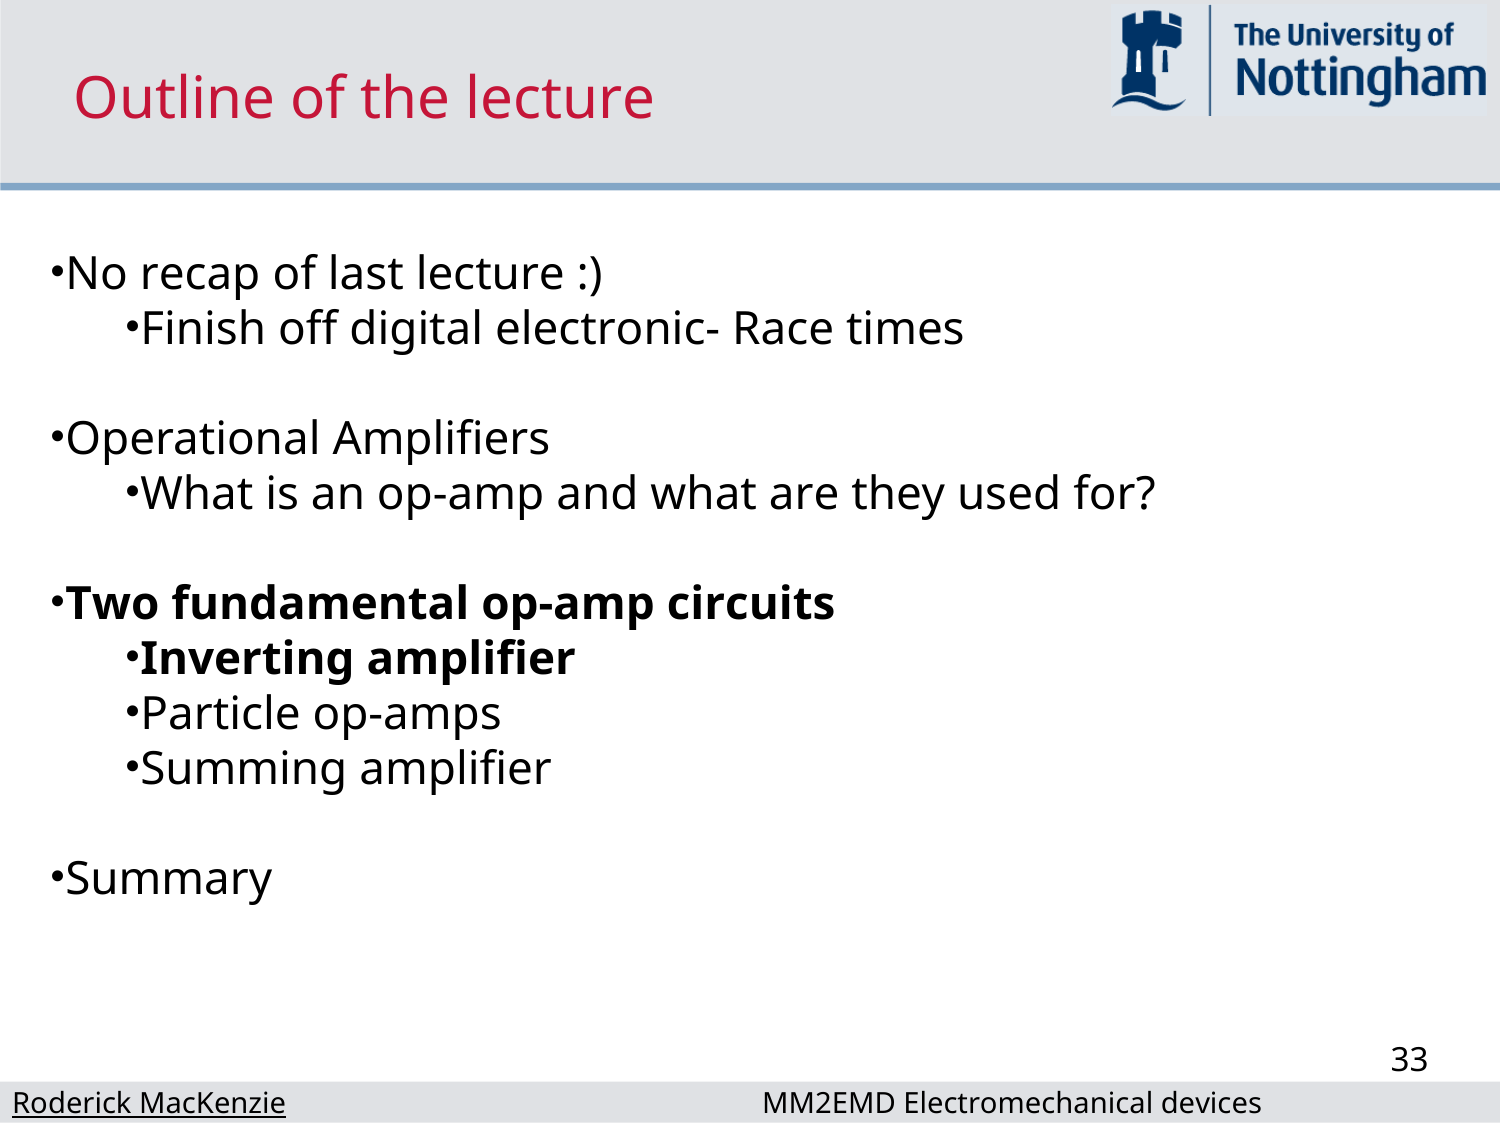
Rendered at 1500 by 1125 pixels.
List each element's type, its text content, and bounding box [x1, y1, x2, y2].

picture [1111, 4, 1487, 116]
title Outline of the lecture [59, 43, 1297, 148]
text_box <number> [1375, 1030, 1500, 1101]
text_box No recap of last lecture :) Finish off digital electronic- Race times Operational Amplifiers What is an op-amp and what are they used for? Two fundamental op-amp circuits Inverting amplifier Particle op-amps Summing amplifier Summary [34, 236, 1477, 912]
